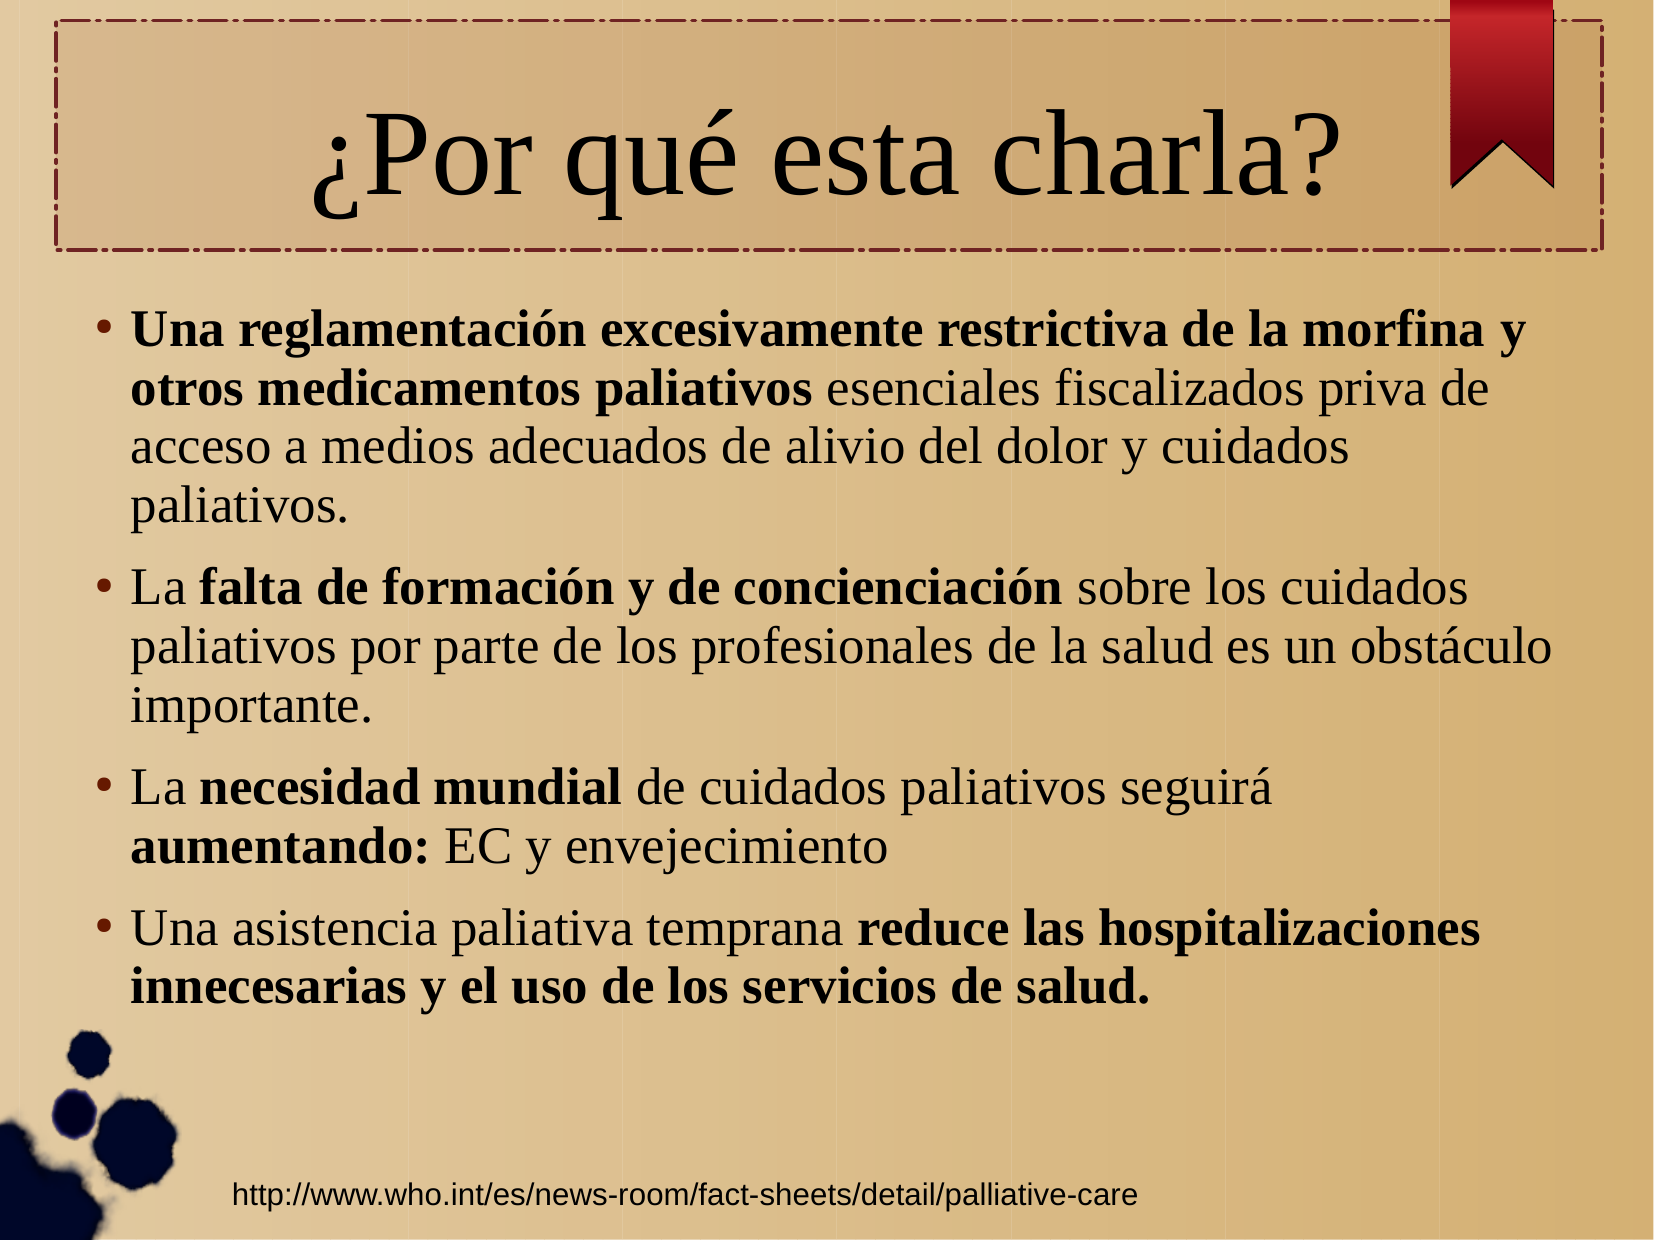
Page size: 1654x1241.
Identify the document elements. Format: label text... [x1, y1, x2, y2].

text_box http://www.who.int/es/news-room/fact-sheets/detail/palliative-care [217, 1169, 1329, 1227]
list Una reglamentación excesivamente restrictiva de la morfina y otros medicamentos paliativos esenciales fiscalizados priva de acceso a medios adecuados de alivio del dolor y cuidados paliativos. La falta de formación y de concienciación sobre los cuidados paliativos por parte de los profesionales de la salud es un obstáculo importante. La necesidad mundial de cuidados paliativos seguirá aumentando: EC y envejecimiento Una asistencia paliativa temprana reduce las hospitalizaciones innecesarias y el uso de los servicios de salud. [82, 299, 1571, 1019]
title ¿Por qué esta charla? [82, 49, 1571, 257]
